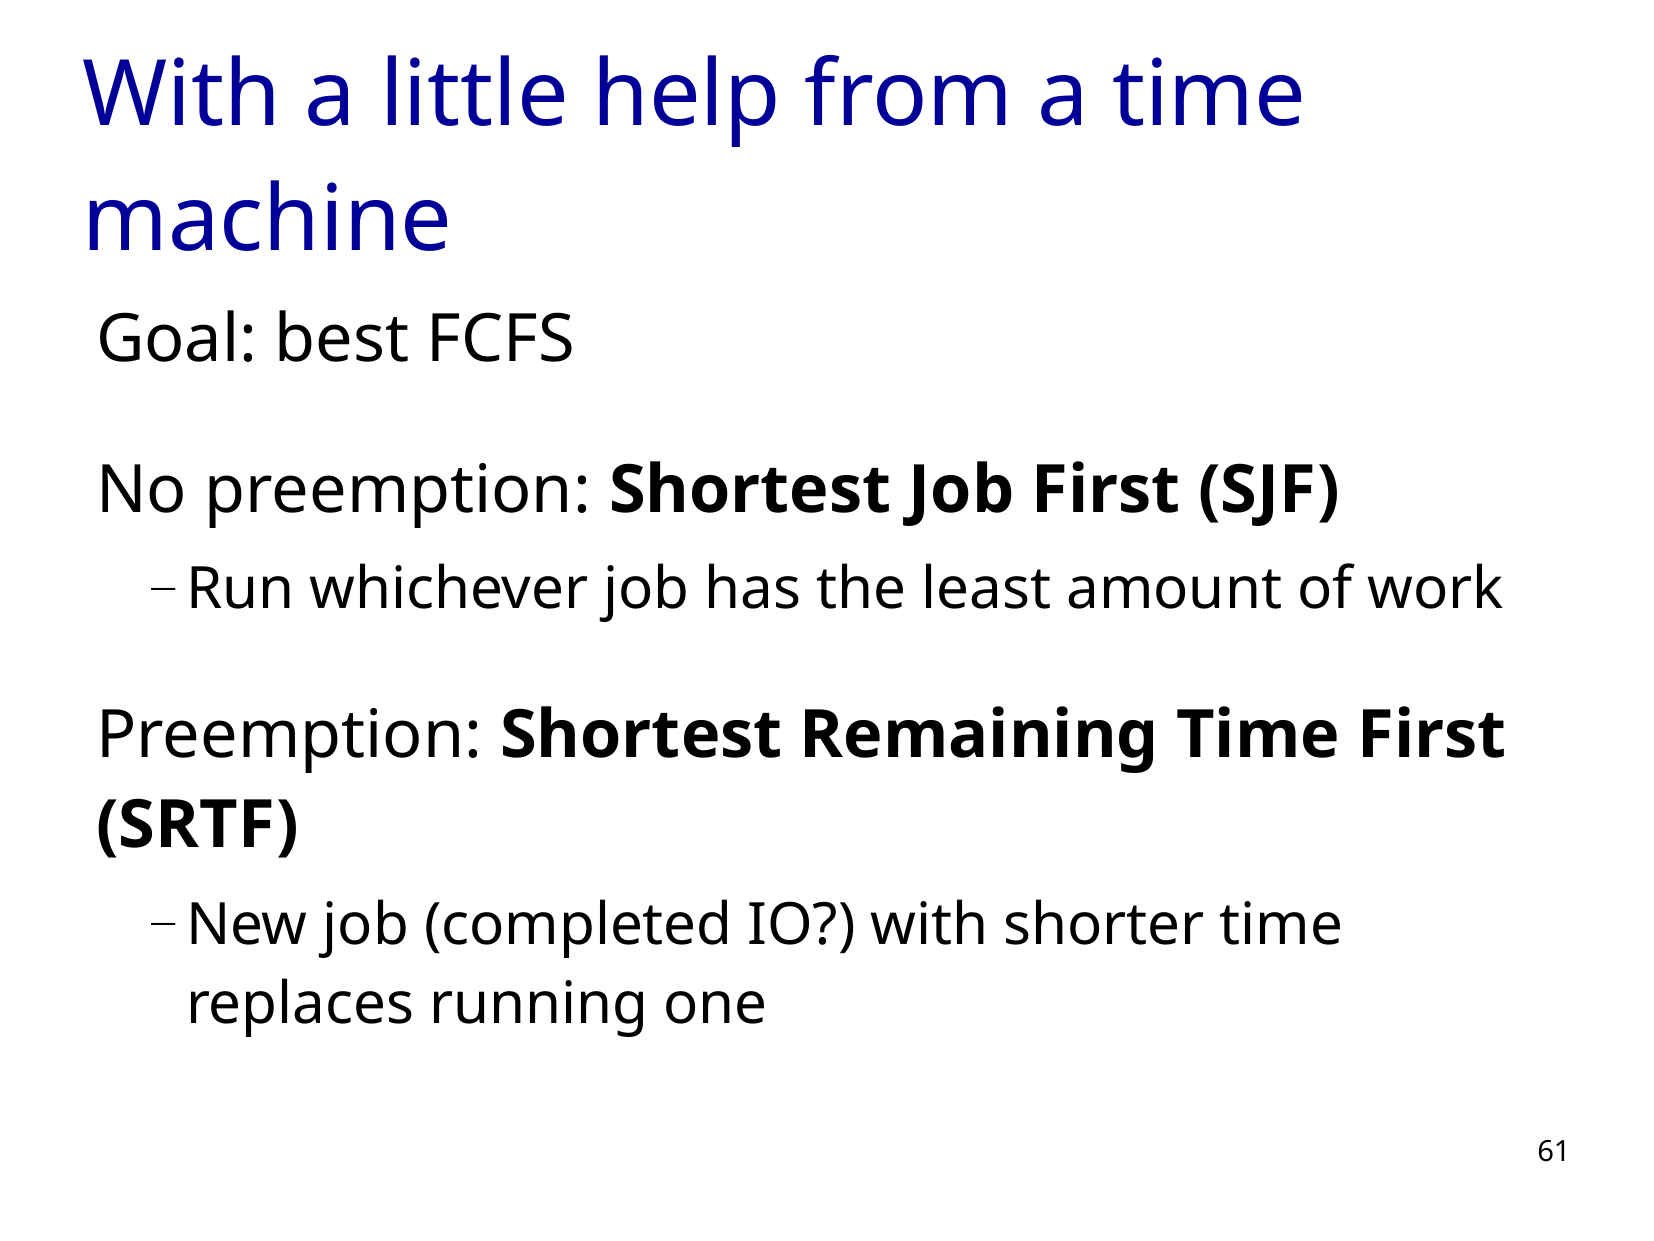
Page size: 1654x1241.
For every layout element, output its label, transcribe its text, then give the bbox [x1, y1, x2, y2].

title With a little help from a time machine [82, 49, 1571, 257]
list Goal: best FCFS No preemption: Shortest Job First (SJF) Run whichever job has the least amount of work Preemption: Shortest Remaining Time First (SRTF) New job (completed IO?) with shorter time replaces running one [60, 290, 1571, 1096]
